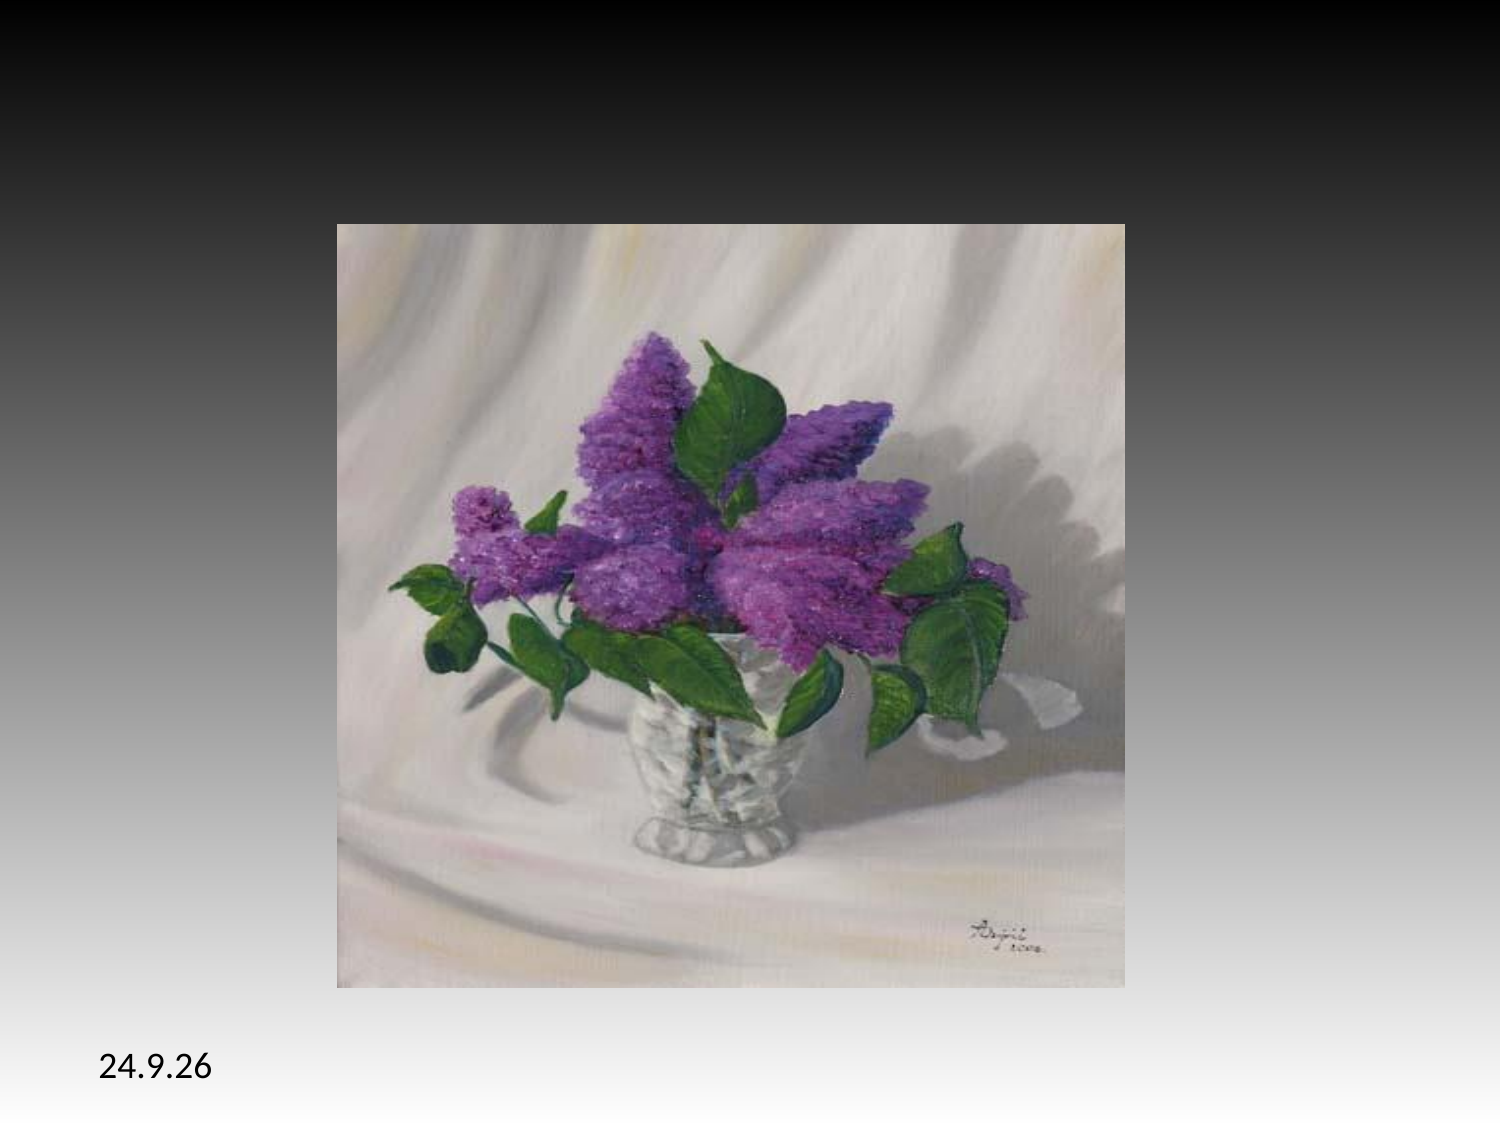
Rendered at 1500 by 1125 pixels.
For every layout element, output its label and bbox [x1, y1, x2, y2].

picture [337, 224, 1125, 988]
